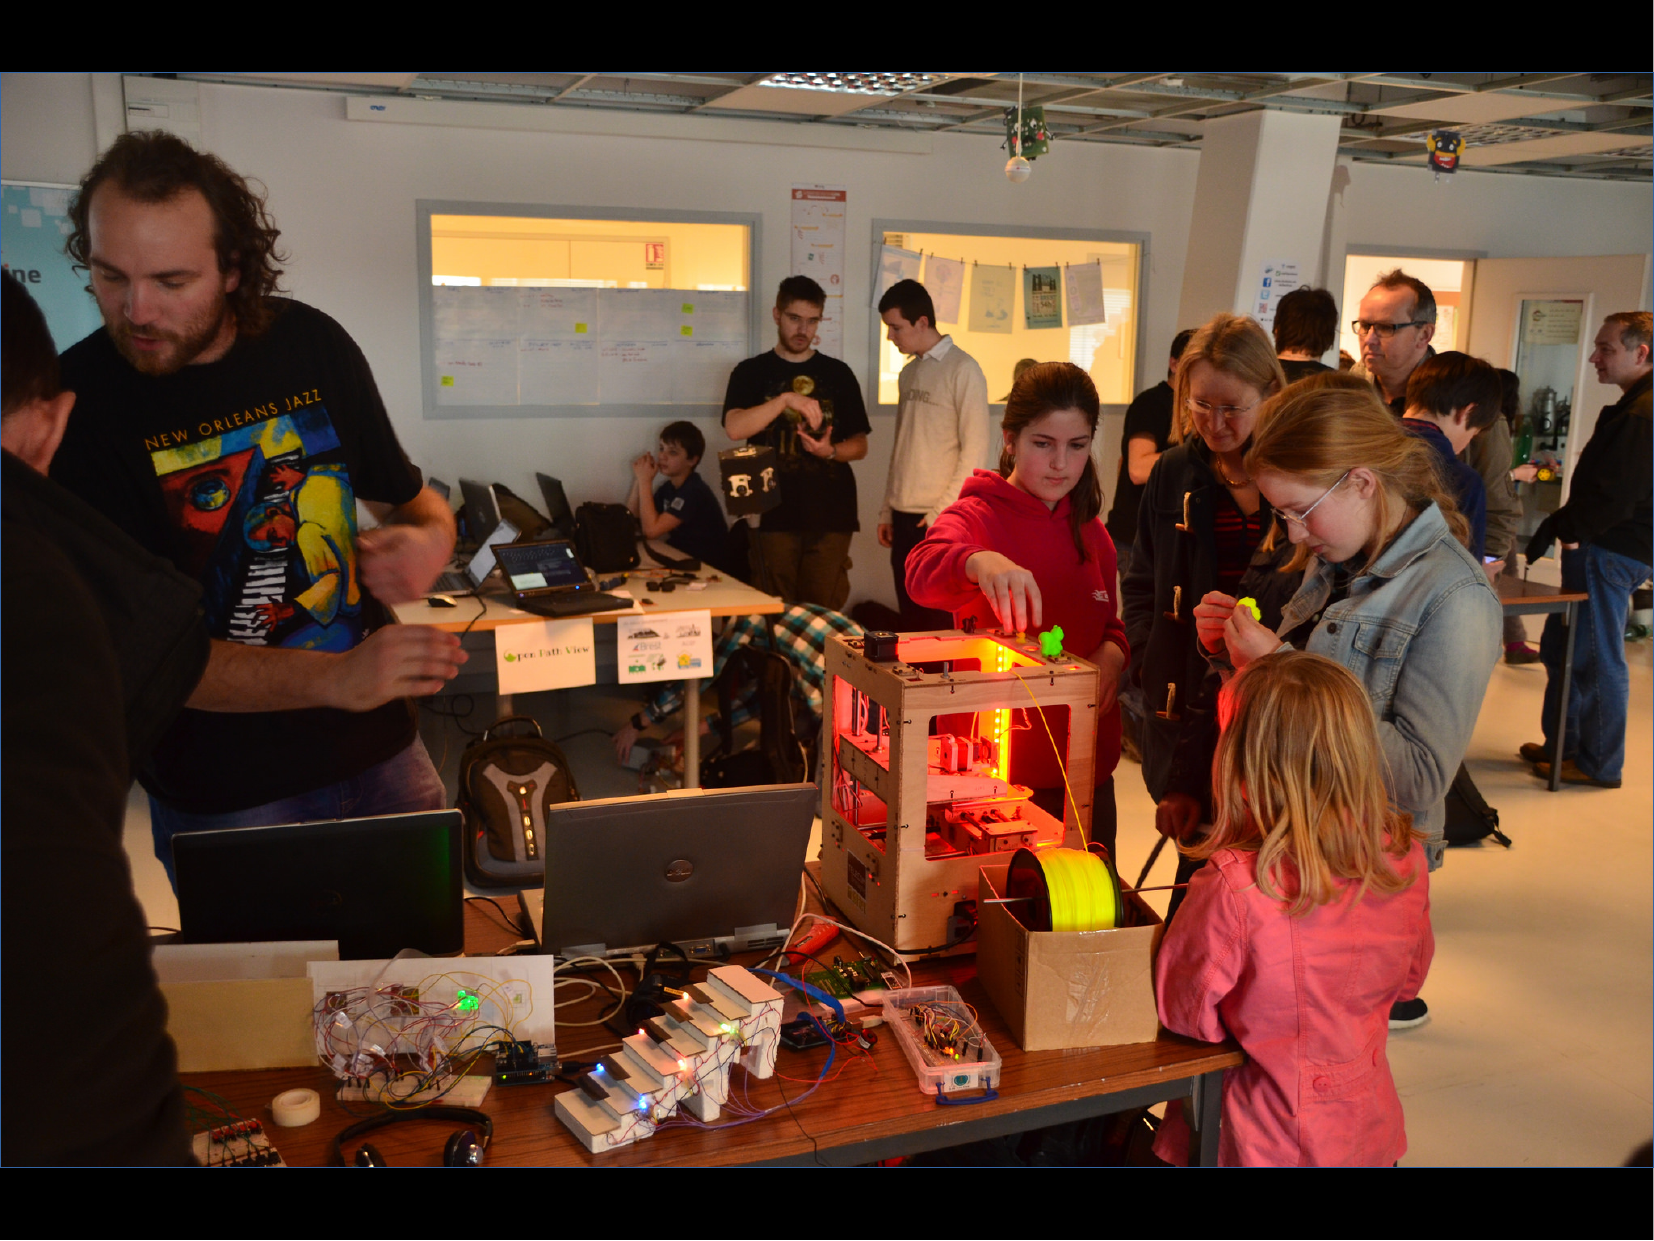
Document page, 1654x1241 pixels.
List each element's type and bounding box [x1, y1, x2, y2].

picture [0, 72, 1654, 1168]
